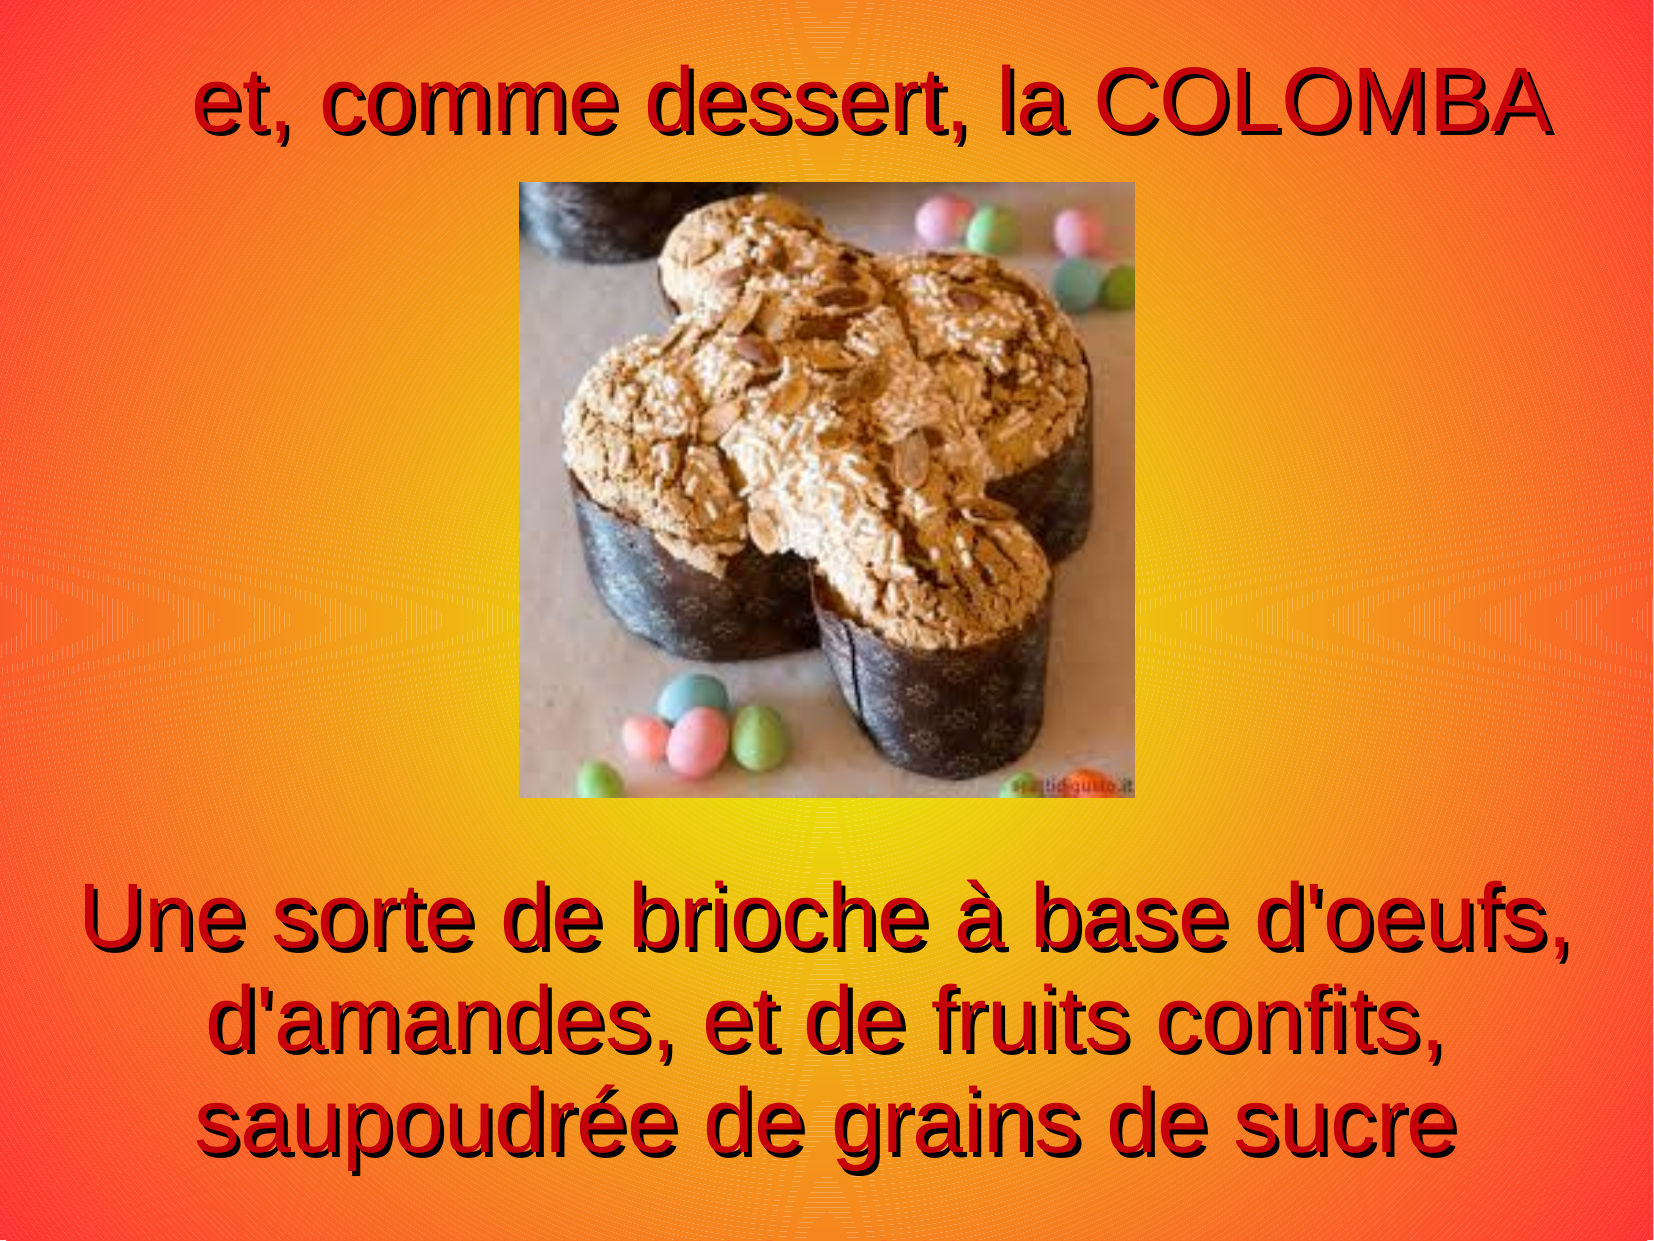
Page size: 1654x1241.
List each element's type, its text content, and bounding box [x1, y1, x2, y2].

picture [519, 182, 1135, 798]
subtitle Une sorte de brioche à base d'oeufs, d'amandes, et de fruits confits, saupoudrée de grains de sucre [53, 864, 1601, 1173]
text_box et, comme dessert, la COLOMBA [176, 41, 1569, 159]
